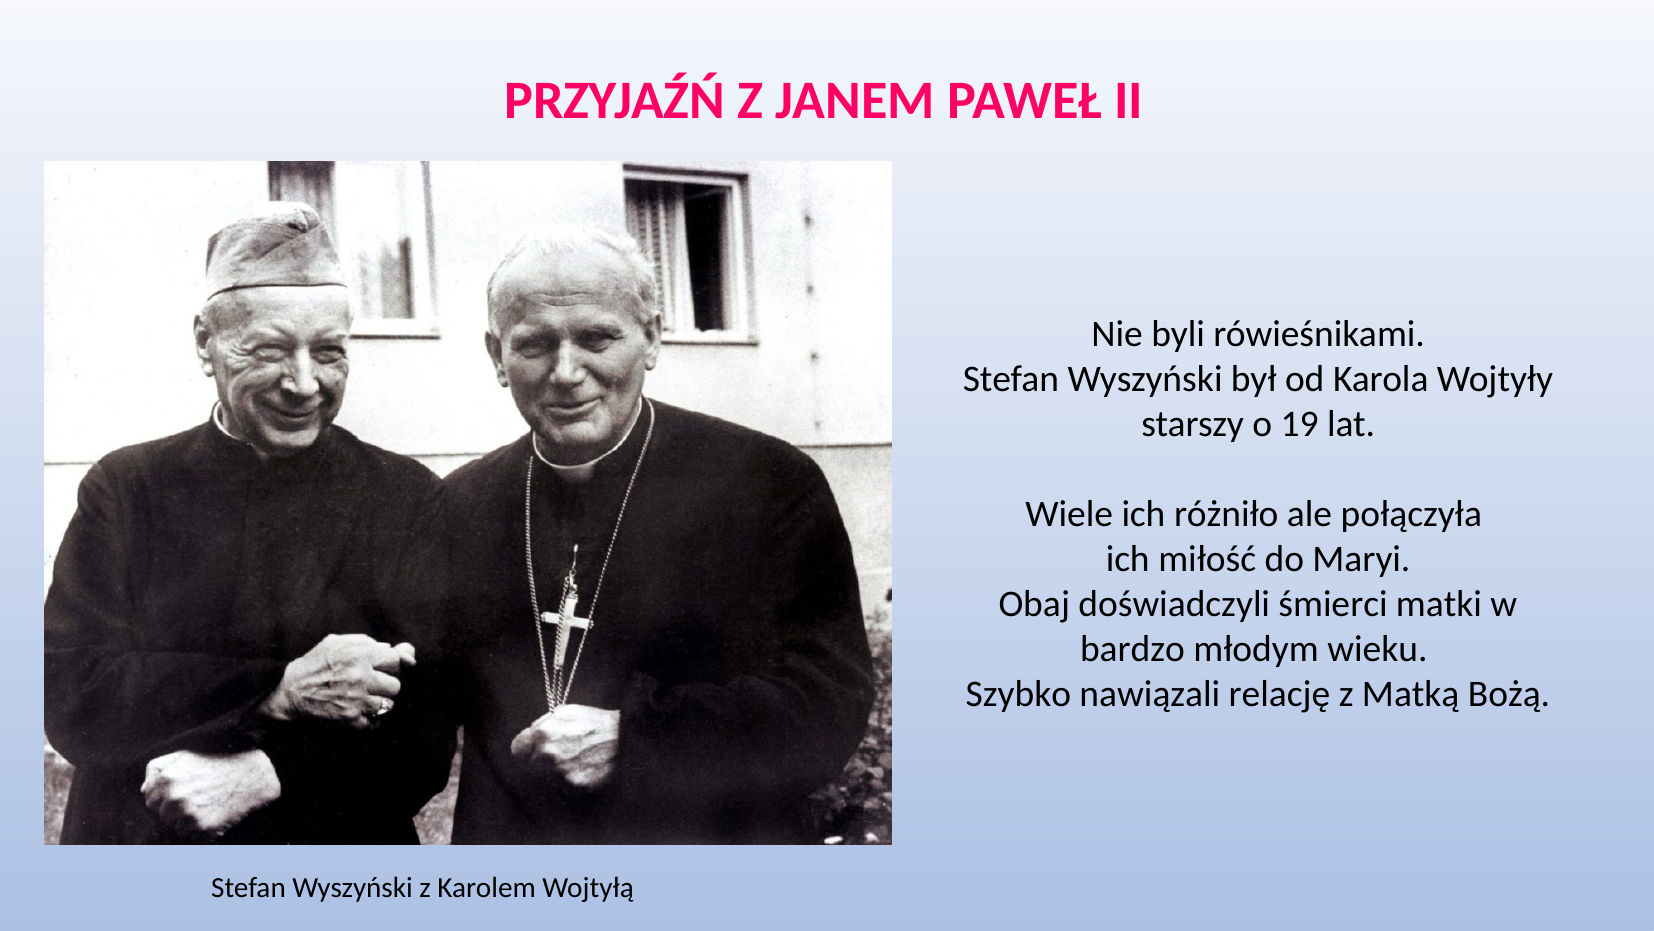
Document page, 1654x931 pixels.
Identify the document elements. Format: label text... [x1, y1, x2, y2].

text_box Stefan Wyszyński z Karolem Wojtyłą [196, 860, 654, 912]
picture [44, 161, 892, 845]
text_box Nie byli rówieśnikami. Stefan Wyszyński był od Karola Wojtyły starszy o 19 lat. Wiele ich różniło ale połączyła ich miłość do Maryi. Obaj doświadczyli śmierci matki w bardzo młodym wieku. Szybko nawiązali relację z Matką Bożą. [930, 301, 1586, 726]
text_box PRZYJAŹŃ Z JANEM PAWEŁ II [489, 57, 1165, 139]
